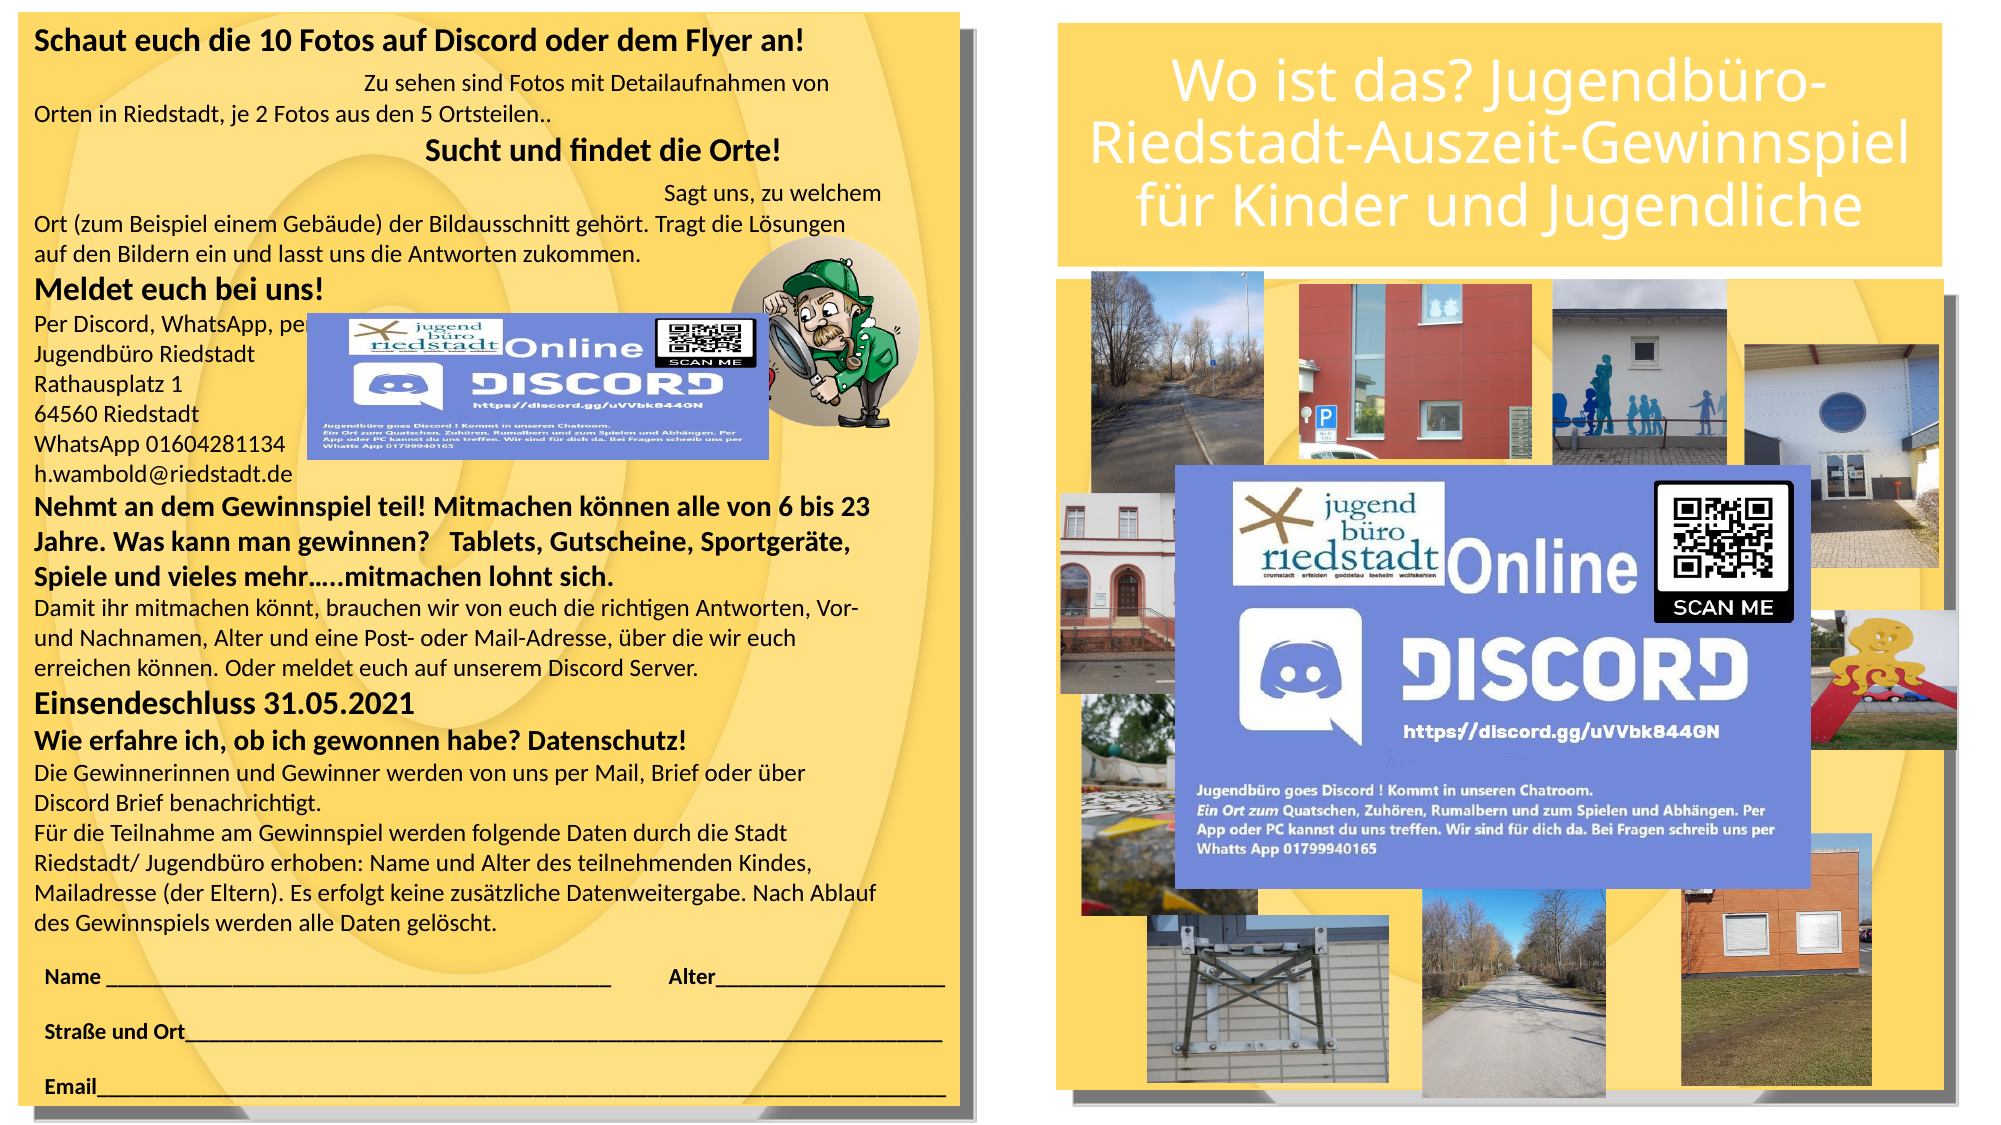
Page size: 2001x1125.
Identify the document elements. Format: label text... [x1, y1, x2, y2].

picture [307, 313, 769, 460]
picture [1057, 271, 1957, 1098]
text_box Schaut euch die 10 Fotos auf Discord oder dem Flyer an! Zu sehen sind Fotos mit Detailaufnahmen von Orten in Riedstadt, je 2 Fotos aus den 5 Ortsteilen.. Sucht und findet die Orte! Sagt uns, zu welchem Ort (zum Beispiel einem Gebäude) der Bildausschnitt gehört. Tragt die Lösungen auf den Bildern ein und lasst uns die Antworten zukommen. Meldet euch bei uns! Per Discord, WhatsApp, per Mail oder per Rathaus Briefkasten Jugendbüro Riedstadt Rathausplatz 1 64560 Riedstadt WhatsApp 01604281134 h.wambold@riedstadt.de Nehmt an dem Gewinnspiel teil! Mitmachen können alle von 6 bis 23 Jahre. Was kann man gewinnen? Tablets, Gutscheine, Sportgeräte, Spiele und vieles mehr…..mitmachen lohnt sich. Damit ihr mitmachen könnt, brauchen wir von euch die richtigen Antworten, Vor- und Nachnamen, Alter und eine Post- oder Mail-Adresse, über die wir euch erreichen können. Oder meldet euch auf unserem Discord Server. Einsendeschluss 31.05.2021 Wie erfahre ich, ob ich gewonnen habe? Datenschutz! Die Gewinnerinnen und Gewinner werden von uns per Mail, Brief oder über Discord Brief benachrichtigt. Für die Teilnahme am Gewinnspiel werden folgende Daten durch die Stadt Riedstadt/ Jugendbüro erhoben: Name und Alter des teilnehmenden Kindes, Mailadresse (der Eltern). Es erfolgt keine zusätzliche Datenweitergabe. Nach Ablauf des Gewinnspiels werden alle Daten gelöscht. [19, 10, 901, 944]
picture [19, 13, 959, 954]
text_box Name ____________________________________________ Alter____________________ Straße und Ort__________________________________________________________________ Email__________________________________________________________________________ [0, 954, 986, 1125]
title Wo ist das? Jugendbüro-Riedstadt-Auszeit-Gewinnspiel für Kinder und Jugendliche [1057, 22, 1943, 267]
